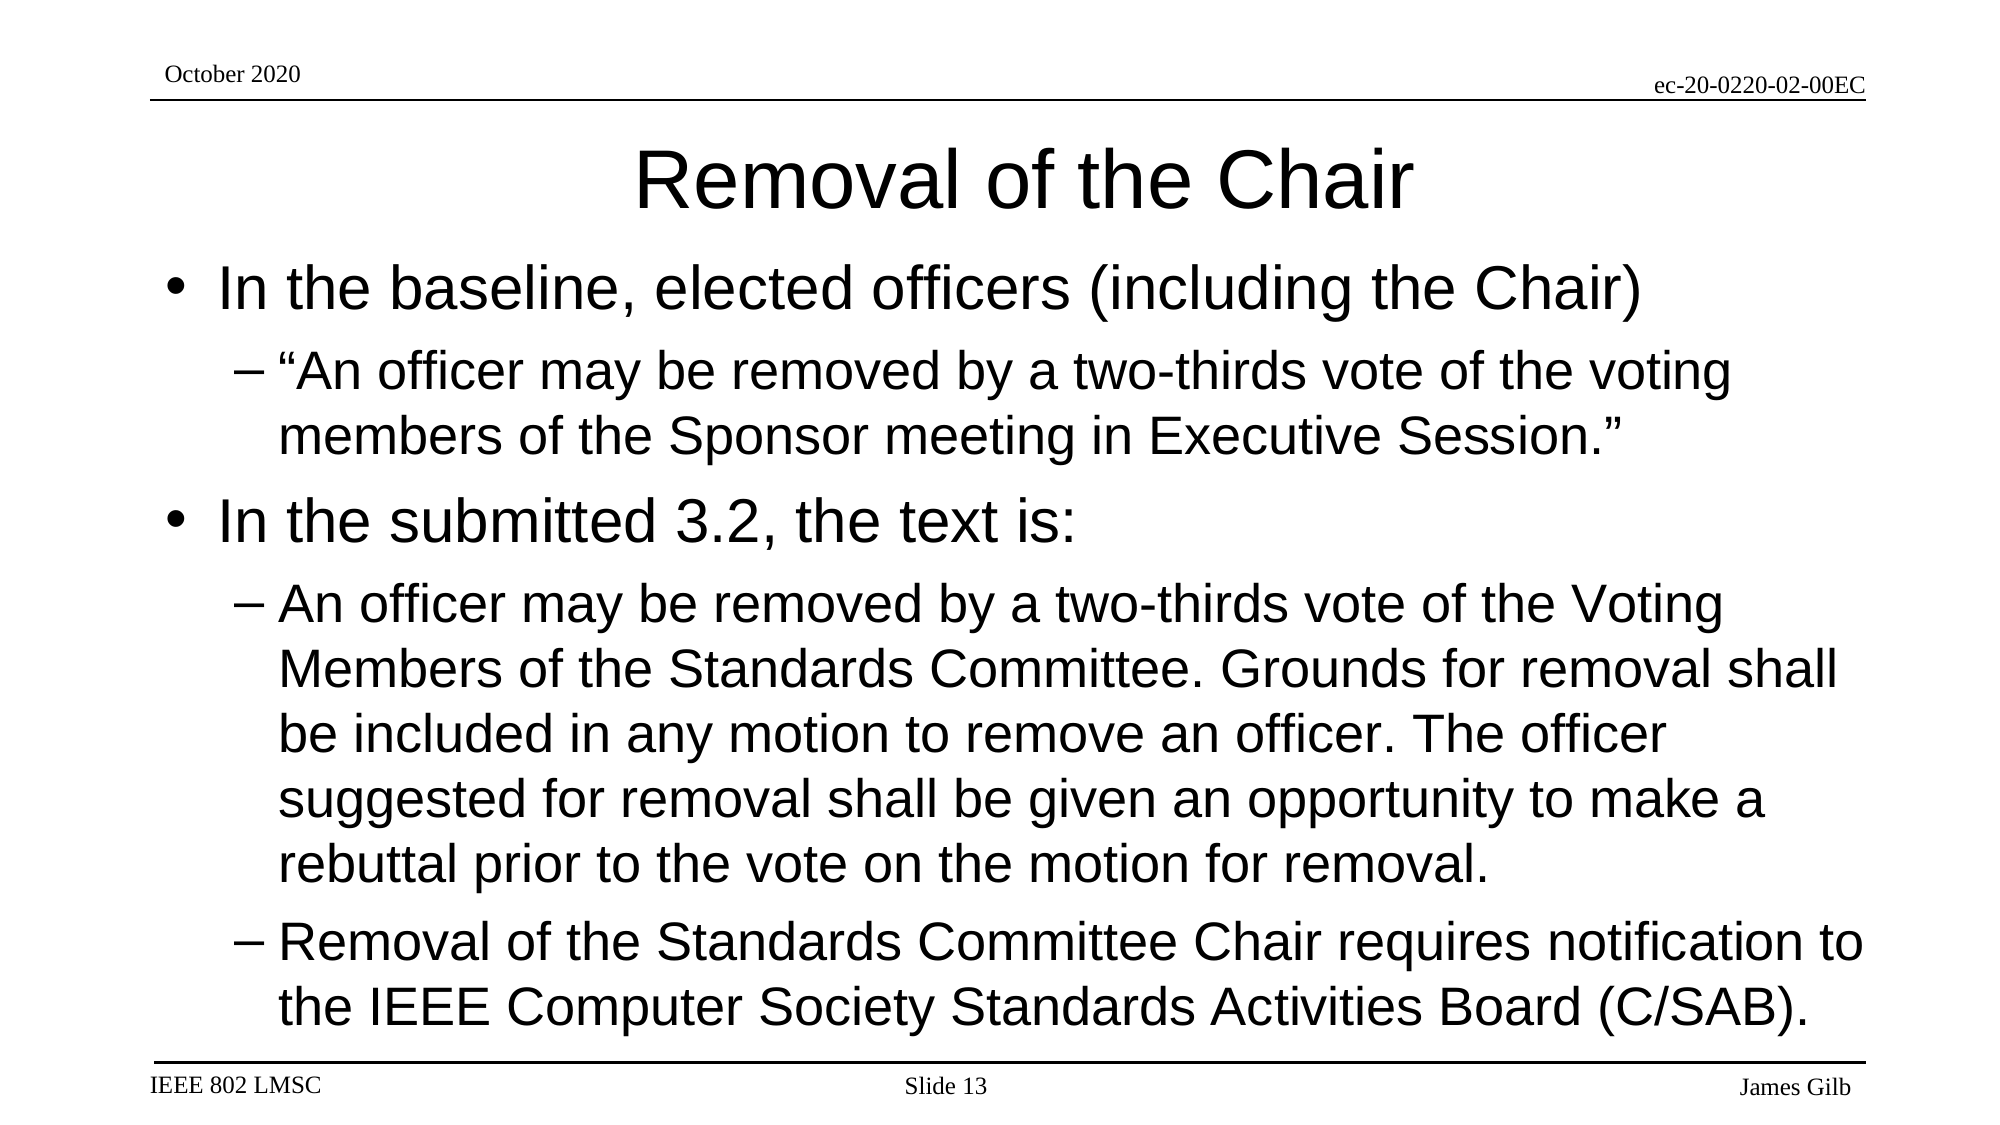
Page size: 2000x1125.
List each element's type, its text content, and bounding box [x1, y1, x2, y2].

title Removal of the Chair [150, 112, 1900, 238]
list In the baseline, elected officers (including the Chair) “An officer may be removed by a two-thirds vote of the voting members of the Sponsor meeting in Executive Session.” In the submitted 3.2, the text is: An officer may be removed by a two-thirds vote of the Voting Members of the Standards Committee. Grounds for removal shall be included in any motion to remove an officer. The officer suggested for removal shall be given an opportunity to make a rebuttal prior to the vote on the motion for removal. Removal of the Standards Committee Chair requires notification to the IEEE Computer Society Standards Activities Board (C/SAB). [149, 239, 1900, 1051]
